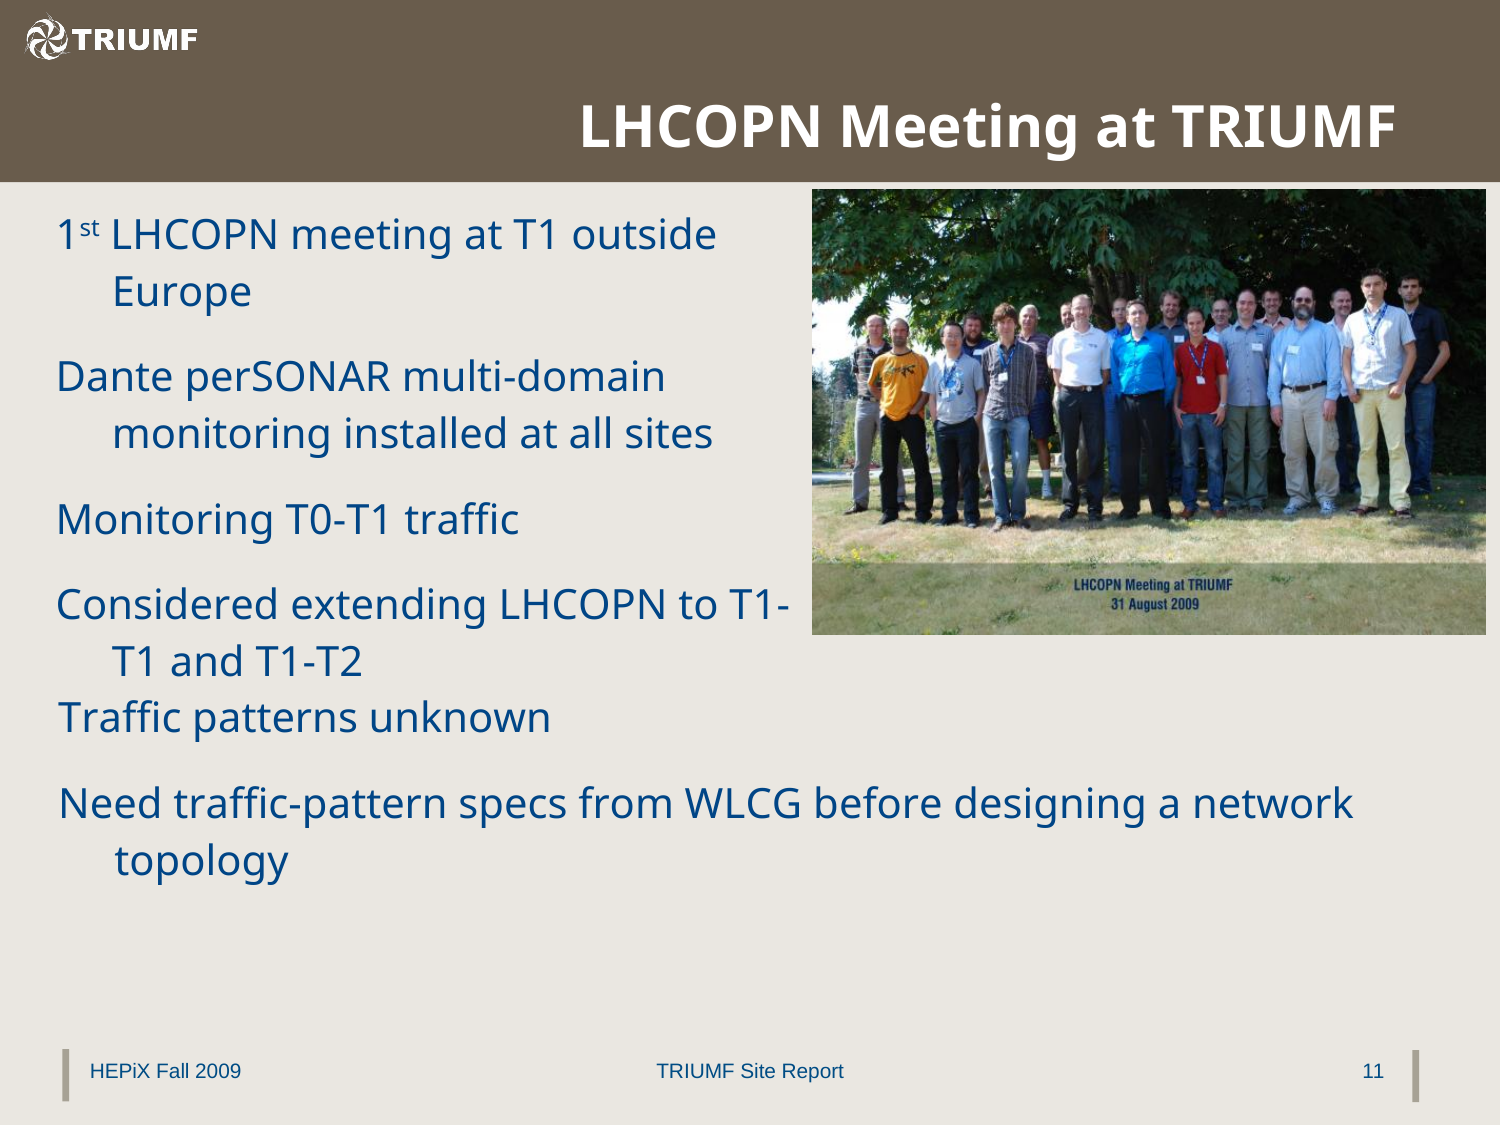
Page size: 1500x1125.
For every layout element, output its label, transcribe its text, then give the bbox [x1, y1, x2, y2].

list Traffic patterns unknown Need traffic-pattern specs from WLCG before designing a network topology [43, 680, 1431, 964]
text_box <number> [1049, 1049, 1401, 1125]
picture [24, 12, 62, 60]
picture [812, 189, 1486, 635]
text_box HEPiX Fall 2009 [74, 1049, 426, 1125]
text_box TRIUMF Site Report [512, 1049, 988, 1125]
list 1st LHCOPN meeting at T1 outside Europe Dante perSONAR multi-domain monitoring installed at all sites Monitoring T0-T1 traffic Considered extending LHCOPN to T1-T1 and T1-T2 [40, 197, 806, 640]
title LHCOPN Meeting at TRIUMF [62, 0, 1413, 251]
